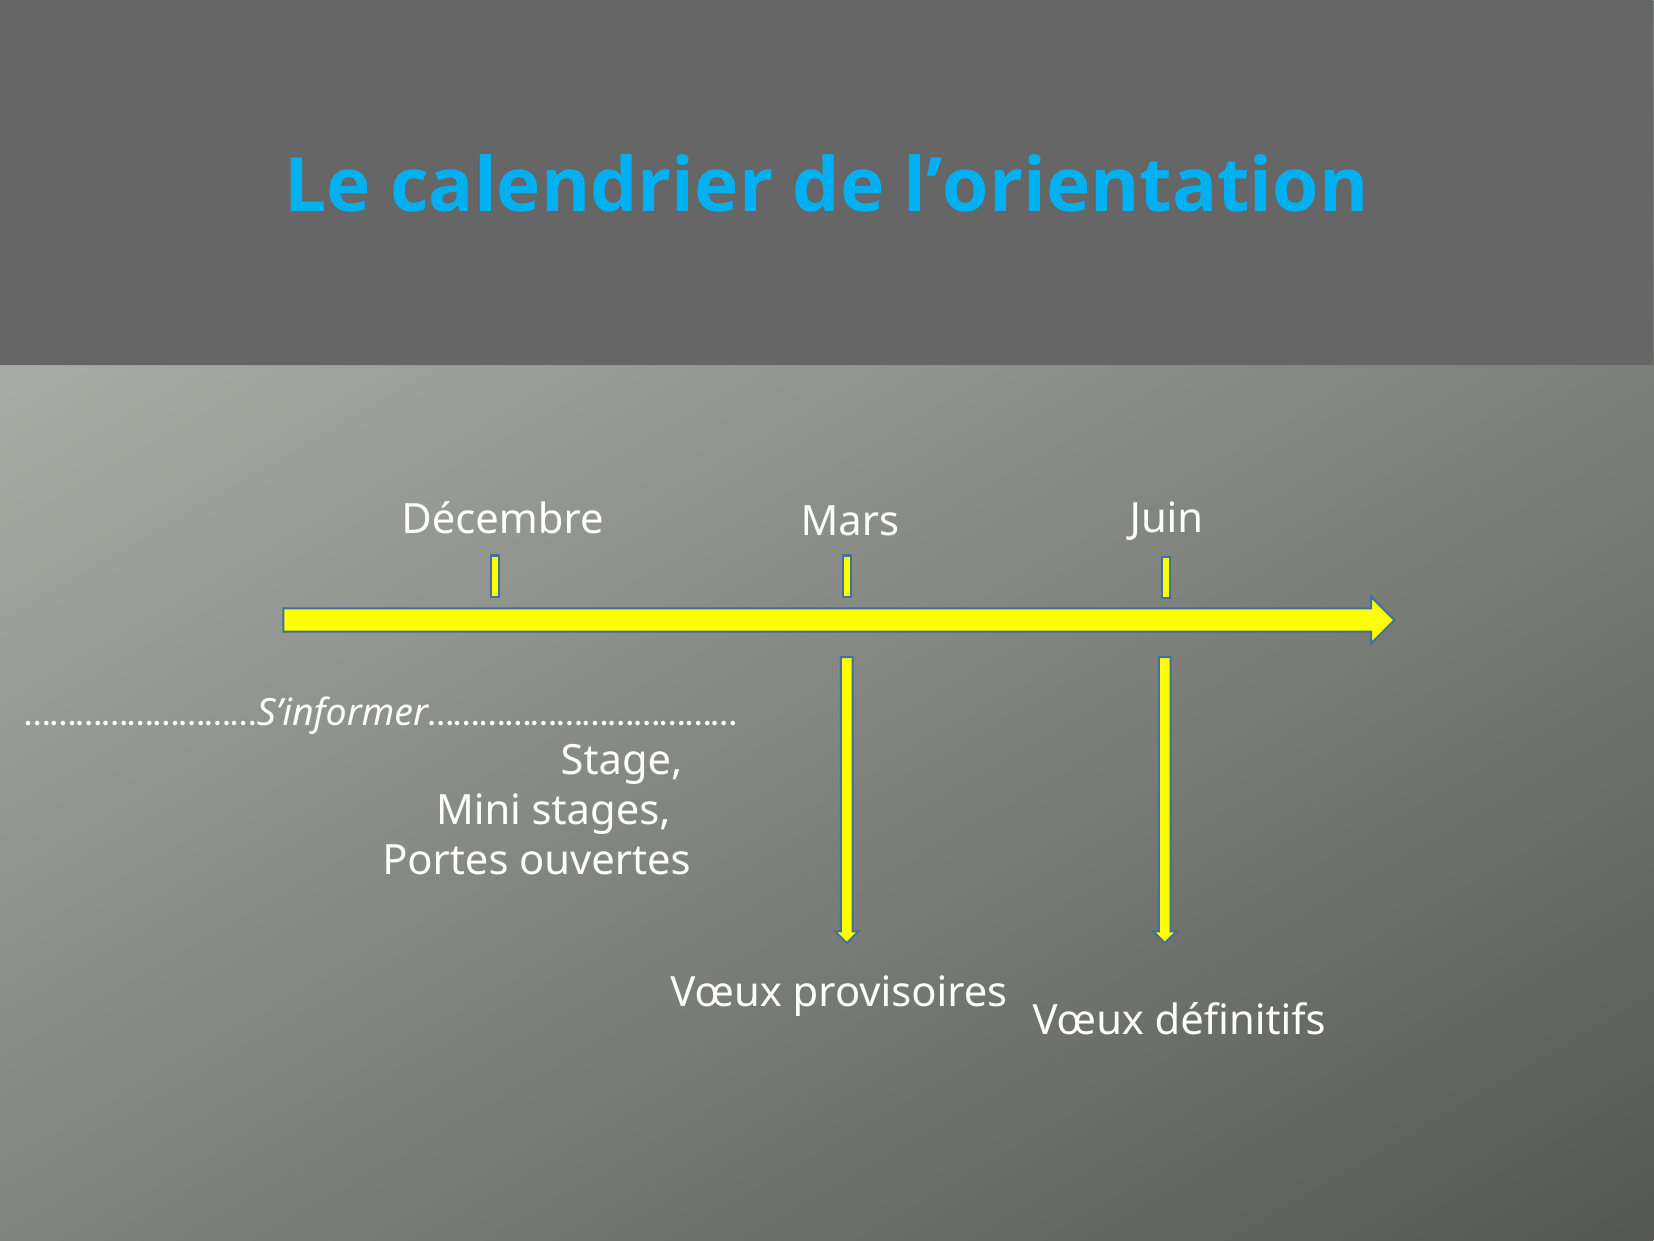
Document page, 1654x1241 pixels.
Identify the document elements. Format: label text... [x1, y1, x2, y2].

text_box [1153, 657, 1177, 944]
text_box [843, 559, 851, 597]
text_box ………………………S’informer……………………………… Stage, Mini stages, Portes ouvertes [2, 680, 840, 935]
text_box [835, 657, 859, 944]
text_box Juin [1114, 483, 1230, 556]
text_box Décembre [386, 484, 627, 558]
text_box [283, 596, 1395, 644]
text_box Mars [785, 485, 917, 559]
text_box [491, 558, 499, 597]
text_box Le calendrier de l’orientation [0, 0, 1654, 366]
text_box Vœux définitifs [1017, 985, 1355, 1059]
text_box Vœux provisoires [655, 956, 1039, 1030]
text_box [1162, 557, 1170, 598]
